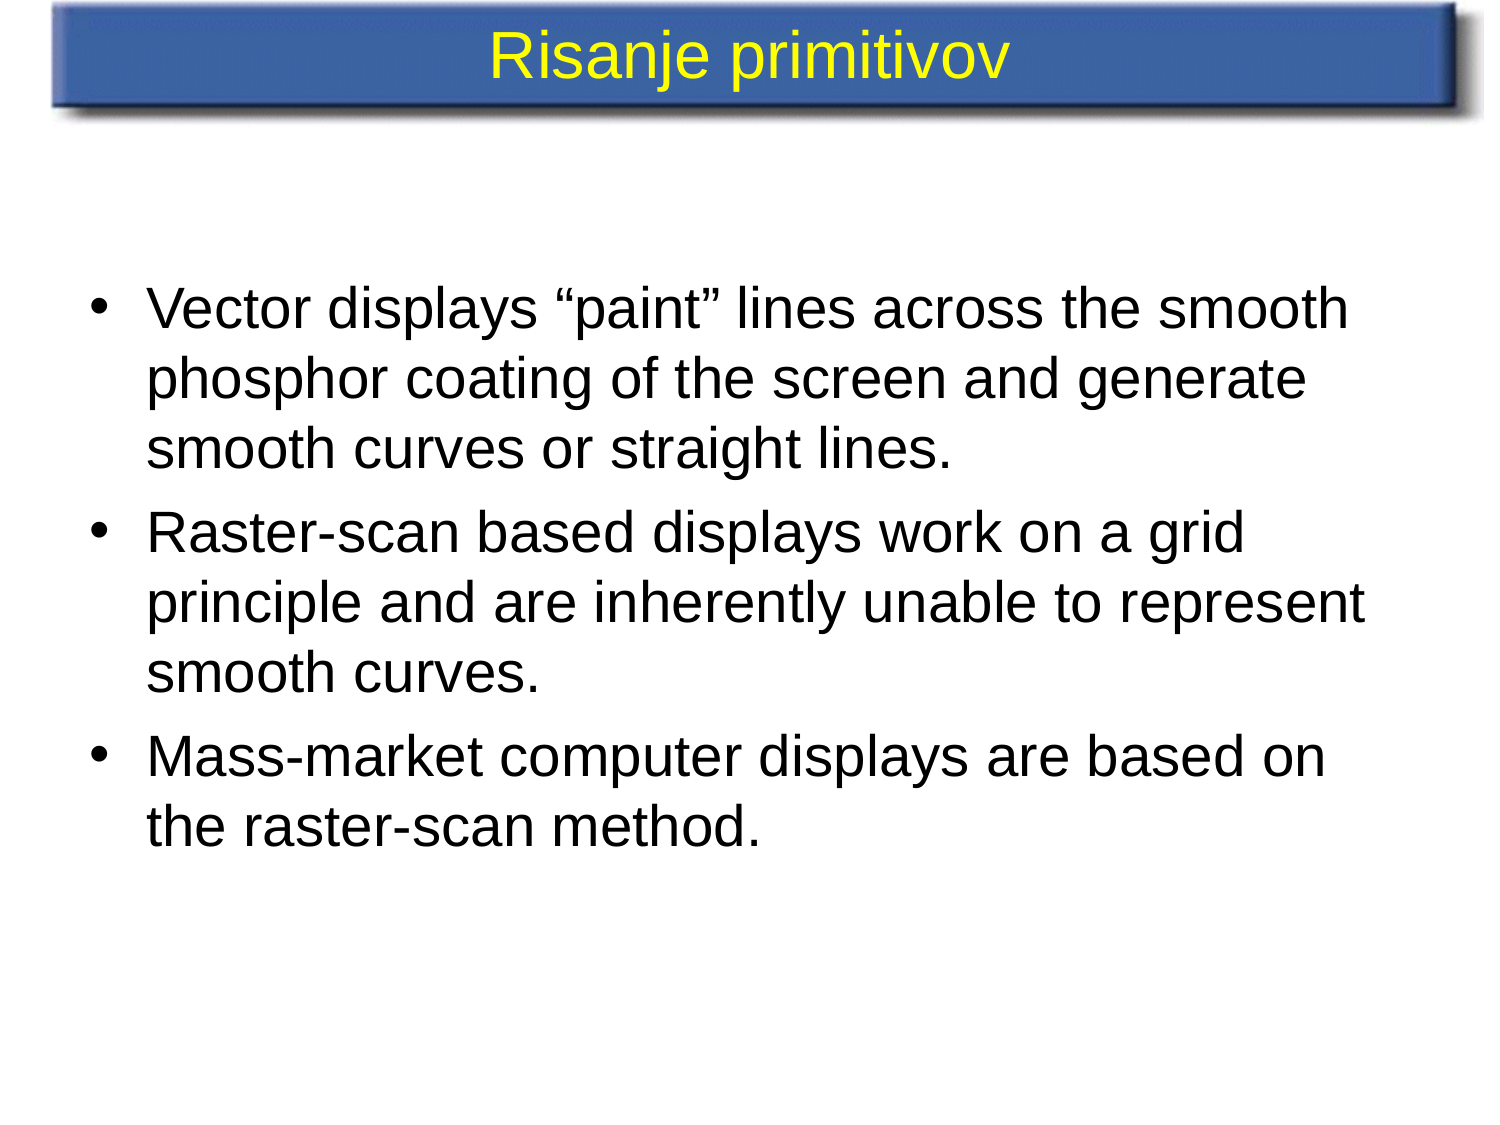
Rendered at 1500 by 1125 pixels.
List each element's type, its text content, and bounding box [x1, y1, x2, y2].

title Risanje primitivov [75, 0, 1426, 104]
picture [50, 0, 1484, 127]
list Vector displays “paint” lines across the smooth phosphor coating of the screen and generate smooth curves or straight lines. Raster-scan based displays work on a grid principle and are inherently unable to represent smooth curves. Mass-market computer displays are based on the raster-scan method. [75, 262, 1426, 1006]
